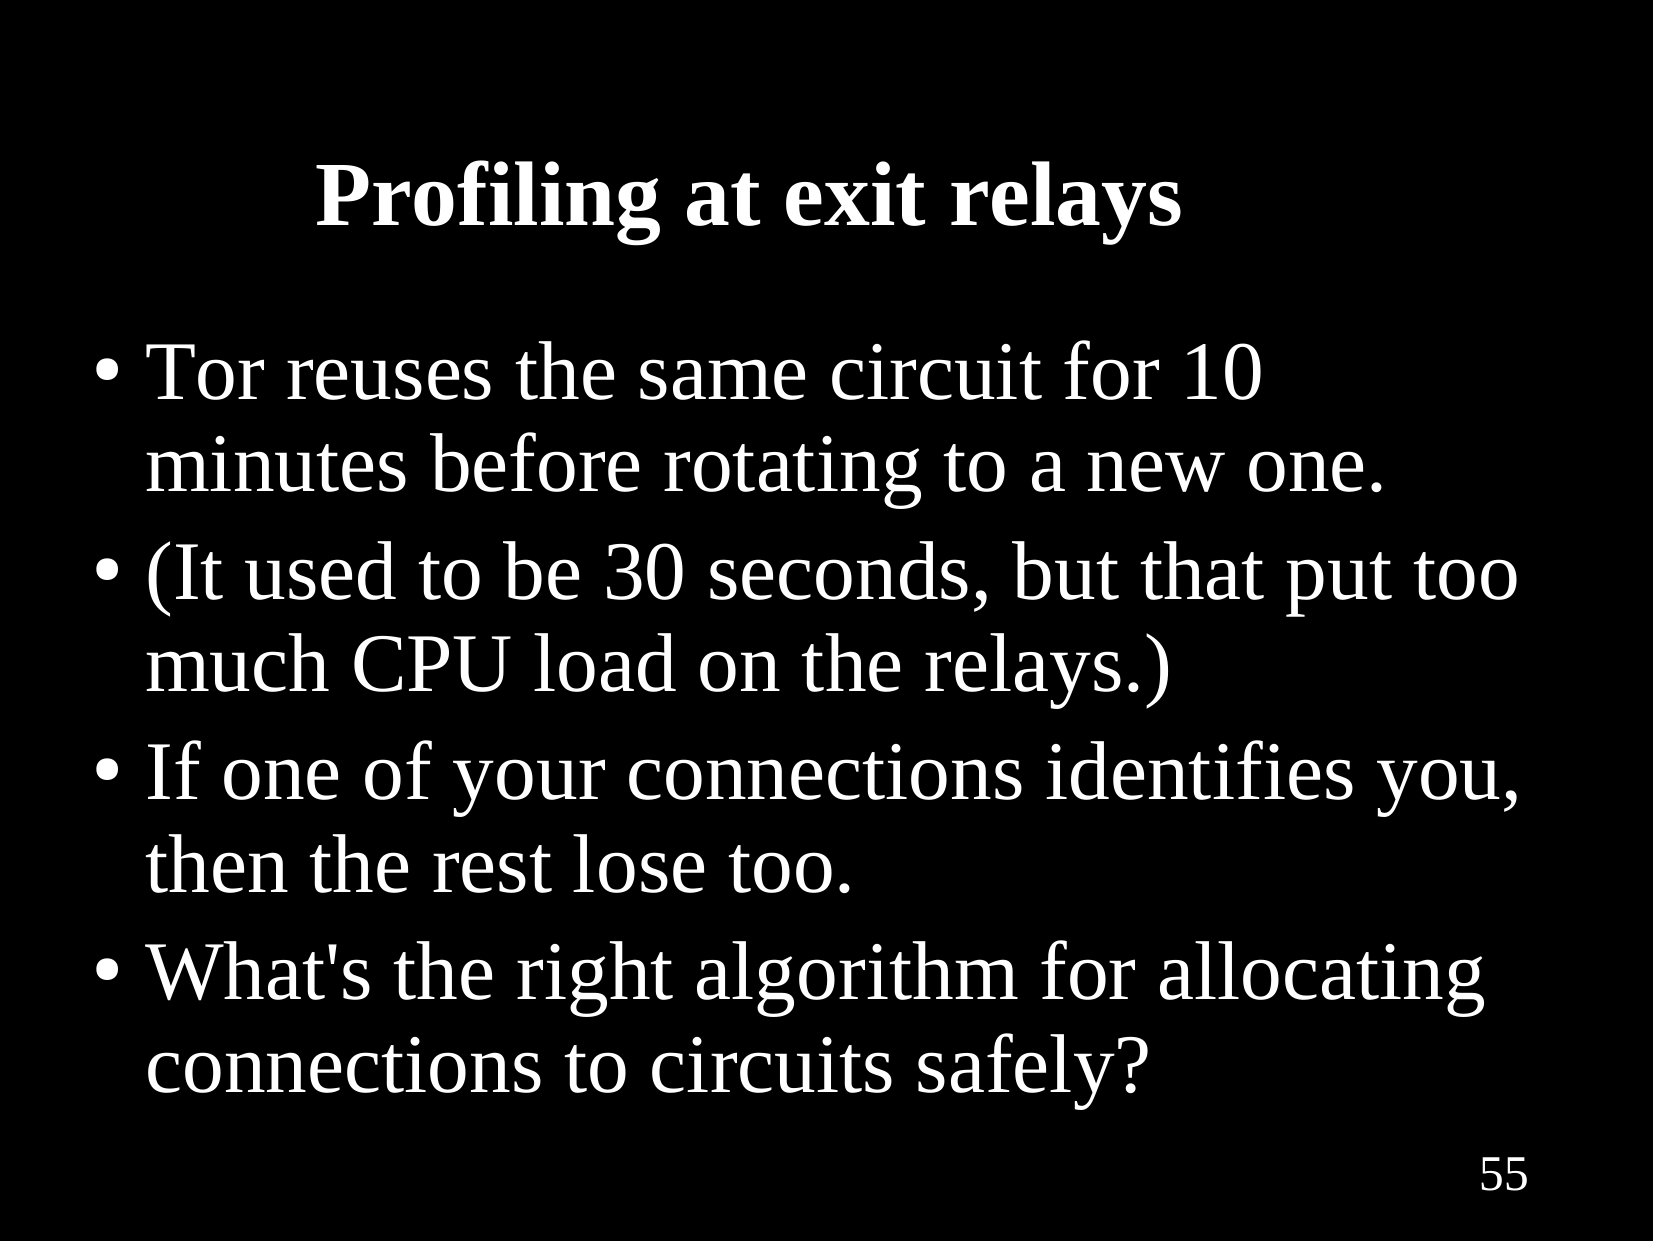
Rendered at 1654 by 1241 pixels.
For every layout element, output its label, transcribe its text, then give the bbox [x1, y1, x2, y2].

list Tor reuses the same circuit for 10 minutes before rotating to a new one. (It used to be 30 seconds, but that put too much CPU load on the relays.) If one of your connections identifies you, then the rest lose too. What's the right algorithm for allocating connections to circuits safely? [74, 325, 1540, 1123]
title Profiling at exit relays [112, 100, 1388, 288]
